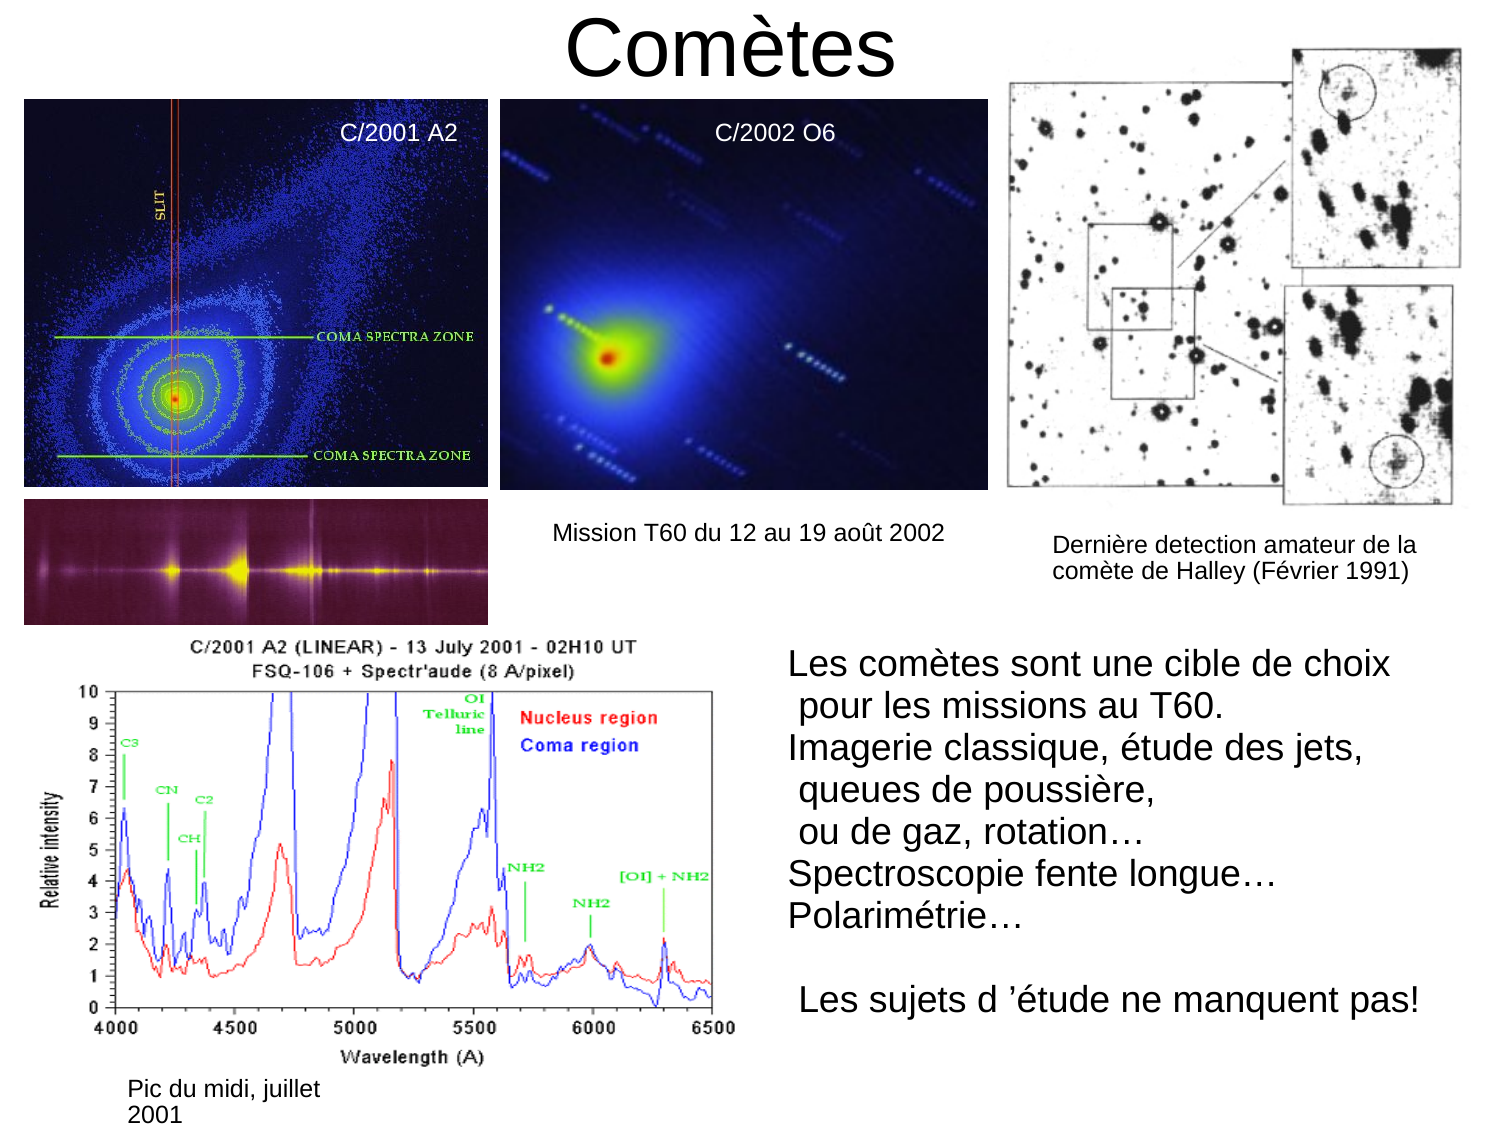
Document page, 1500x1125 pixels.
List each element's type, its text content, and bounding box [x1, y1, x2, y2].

picture [999, 37, 1471, 513]
picture [24, 99, 488, 487]
text_box Pic du midi, juillet 2001 [112, 1070, 398, 1125]
text_box C/2002 O6 [699, 112, 852, 155]
picture [37, 637, 738, 1070]
text_box Comètes [549, 0, 913, 99]
text_box Mission T60 du 12 au 19 août 2002 [537, 512, 962, 554]
text_box C/2001 A2 [324, 112, 474, 155]
picture [24, 499, 488, 625]
text_box Dernière detection amateur de la comète de Halley (Février 1991) [1037, 524, 1441, 593]
text_box Les comètes sont une cible de choix pour les missions au T60. Imagerie classique, étude des jets, queues de poussière, ou de gaz, rotation… Spectroscopie fente longue… Polarimétrie… Les sujets d ’étude ne manquent pas! [762, 637, 1436, 1029]
picture [500, 99, 988, 490]
